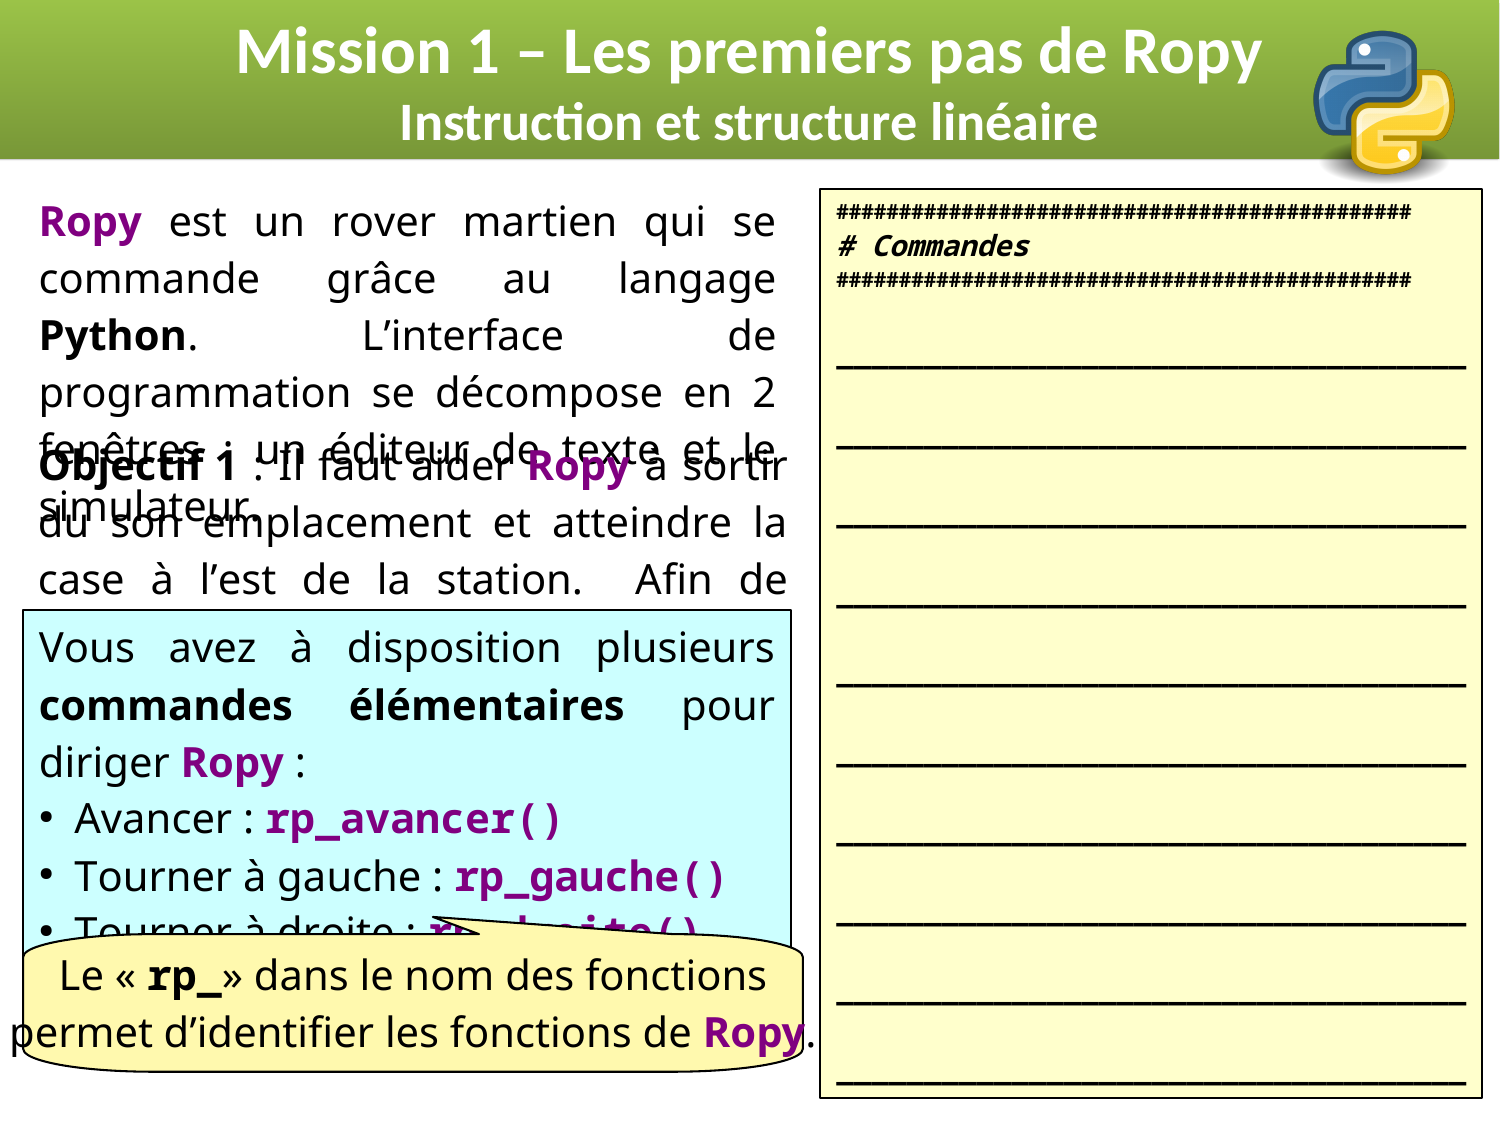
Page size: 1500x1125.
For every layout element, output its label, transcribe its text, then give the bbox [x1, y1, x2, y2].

text_box Le « rp_» dans le nom des fonctions permet d’identifier les fonctions de Ropy. [23, 916, 803, 1072]
text_box Vous avez à disposition plusieurs commandes élémentaires pour diriger Ropy : Avancer : rp_avancer() Tourner à gauche : rp_gauche() Tourner à droite : rp_droite() Marquer la case : rp_marquer() [23, 609, 791, 921]
picture [1304, 27, 1464, 188]
text_box ############################################## # Commandes ############################################## ____________________________________ ____________________________________ ____________________________________ ____________________________________ ____________________________________ ____________________________________ ____________________________________ ____________________________________ ____________________________________ ____________________________________ ____________________________________ ____________________________________ ____________________________________ ____________________________________ [820, 188, 1483, 1099]
text_box Mission 1 – Les premiers pas de Ropy Instruction et structure linéaire [0, 0, 1500, 159]
text_box Objectif 1 : Il faut aider Ropy à sortir du son emplacement et atteindre la case à l’est de la station. Afin de visualiser le trajet, il faudra marquer les cases. [23, 428, 803, 610]
text_box Ropy est un rover martien qui se commande grâce au langage Python. L’interface de programmation se décompose en 2 fenêtres : un éditeur de texte et le simulateur. [23, 184, 792, 408]
